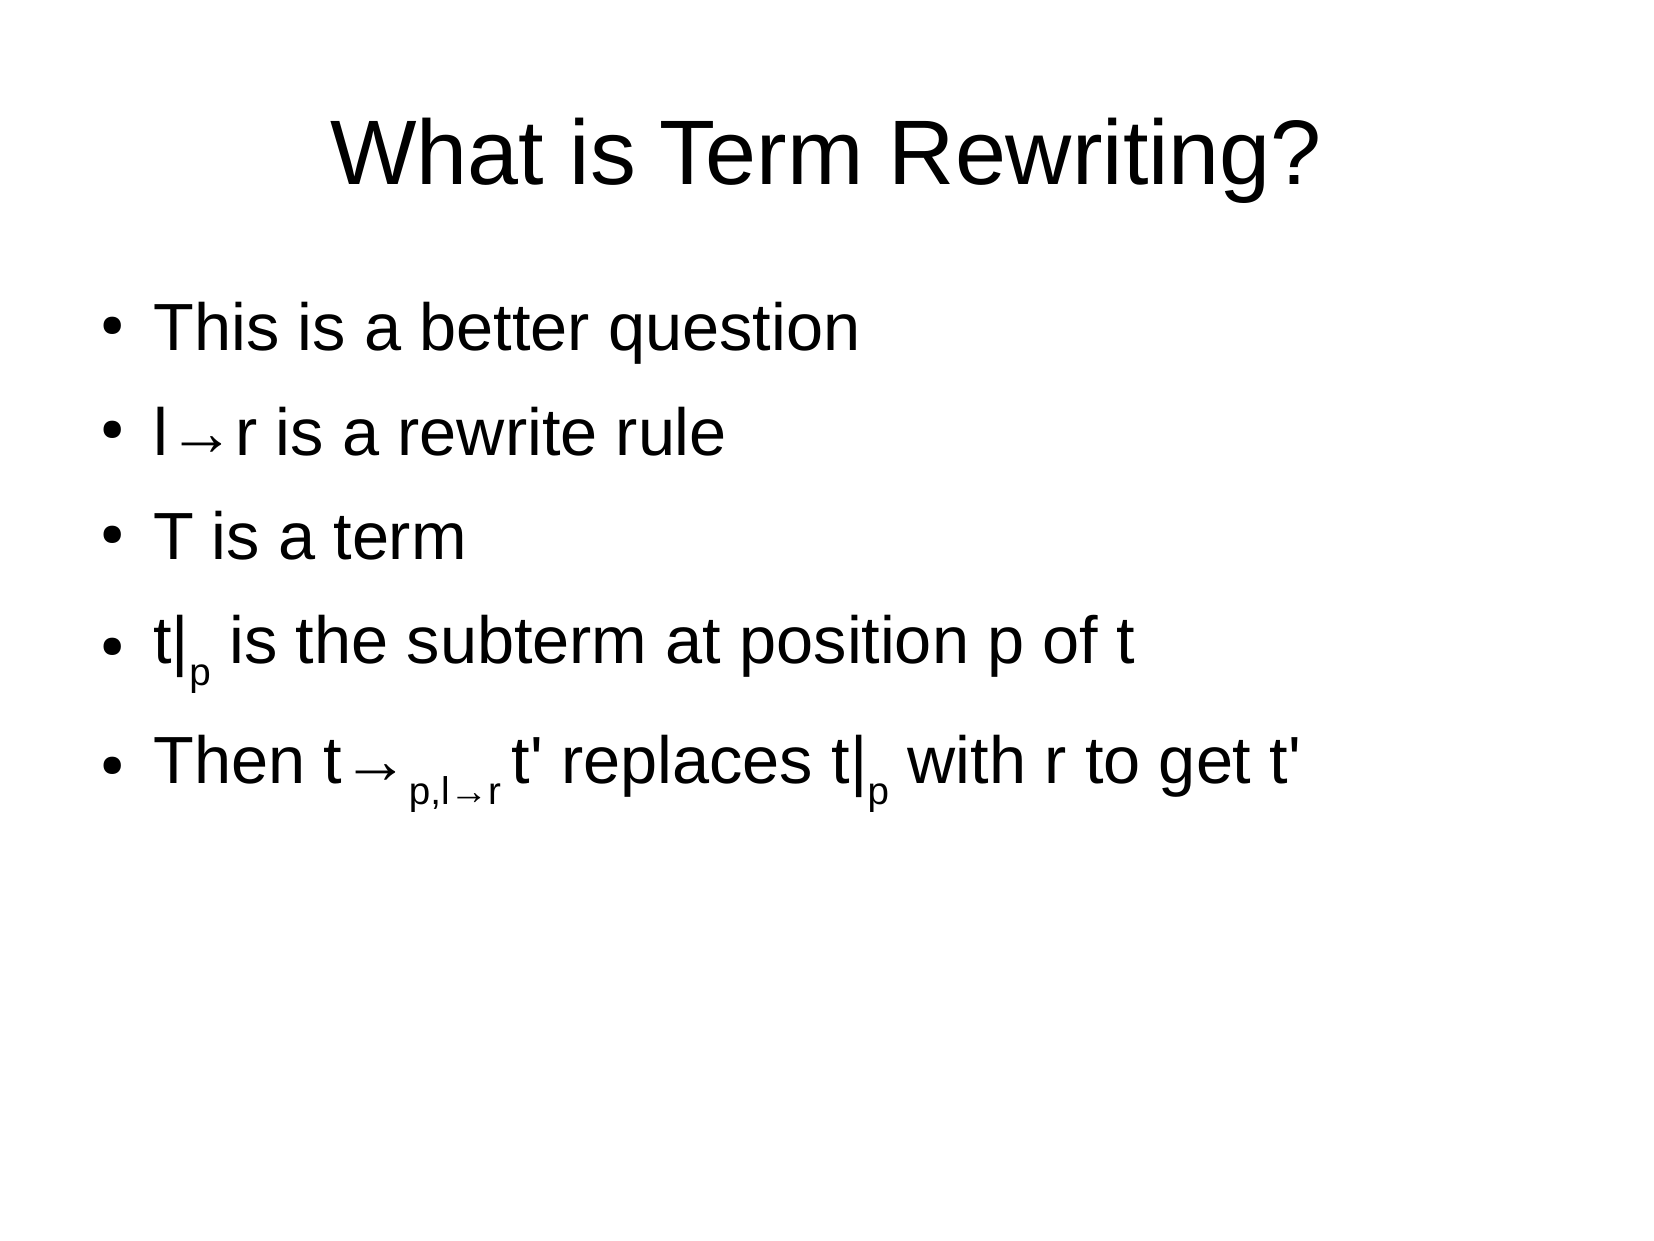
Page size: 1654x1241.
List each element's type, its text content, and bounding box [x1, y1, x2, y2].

title What is Term Rewriting? [82, 49, 1571, 257]
list This is a better question l→r is a rewrite rule T is a term t|p is the subterm at position p of t Then t→p,l→r t' replaces t|p with r to get t' [82, 290, 1571, 1010]
